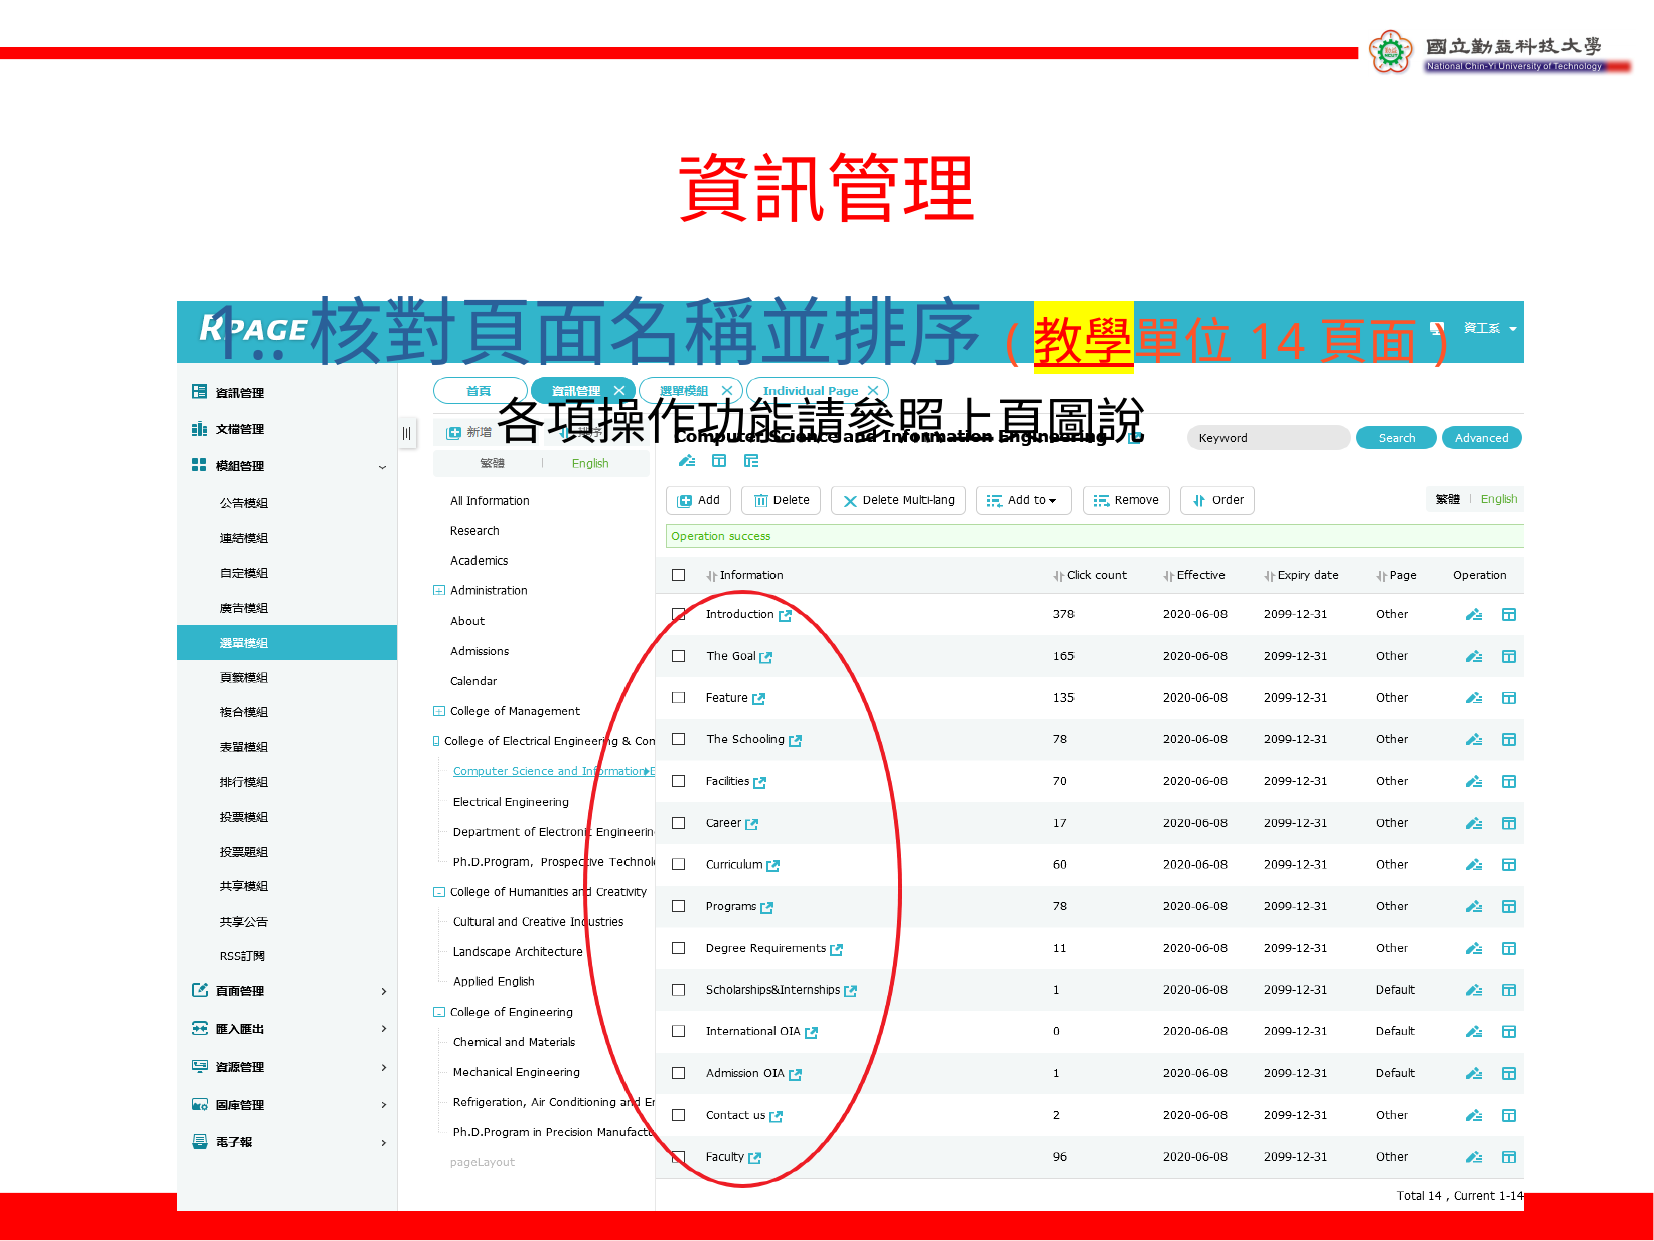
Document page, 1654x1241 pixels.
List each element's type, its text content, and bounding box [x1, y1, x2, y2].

subtitle 資訊管理 1..核對頁面名稱並排序(教學單位14頁面) 各項操作功能請參照上頁圖說 [82, 129, 1571, 1158]
picture [177, 1158, 1524, 1211]
picture [1368, 29, 1636, 77]
